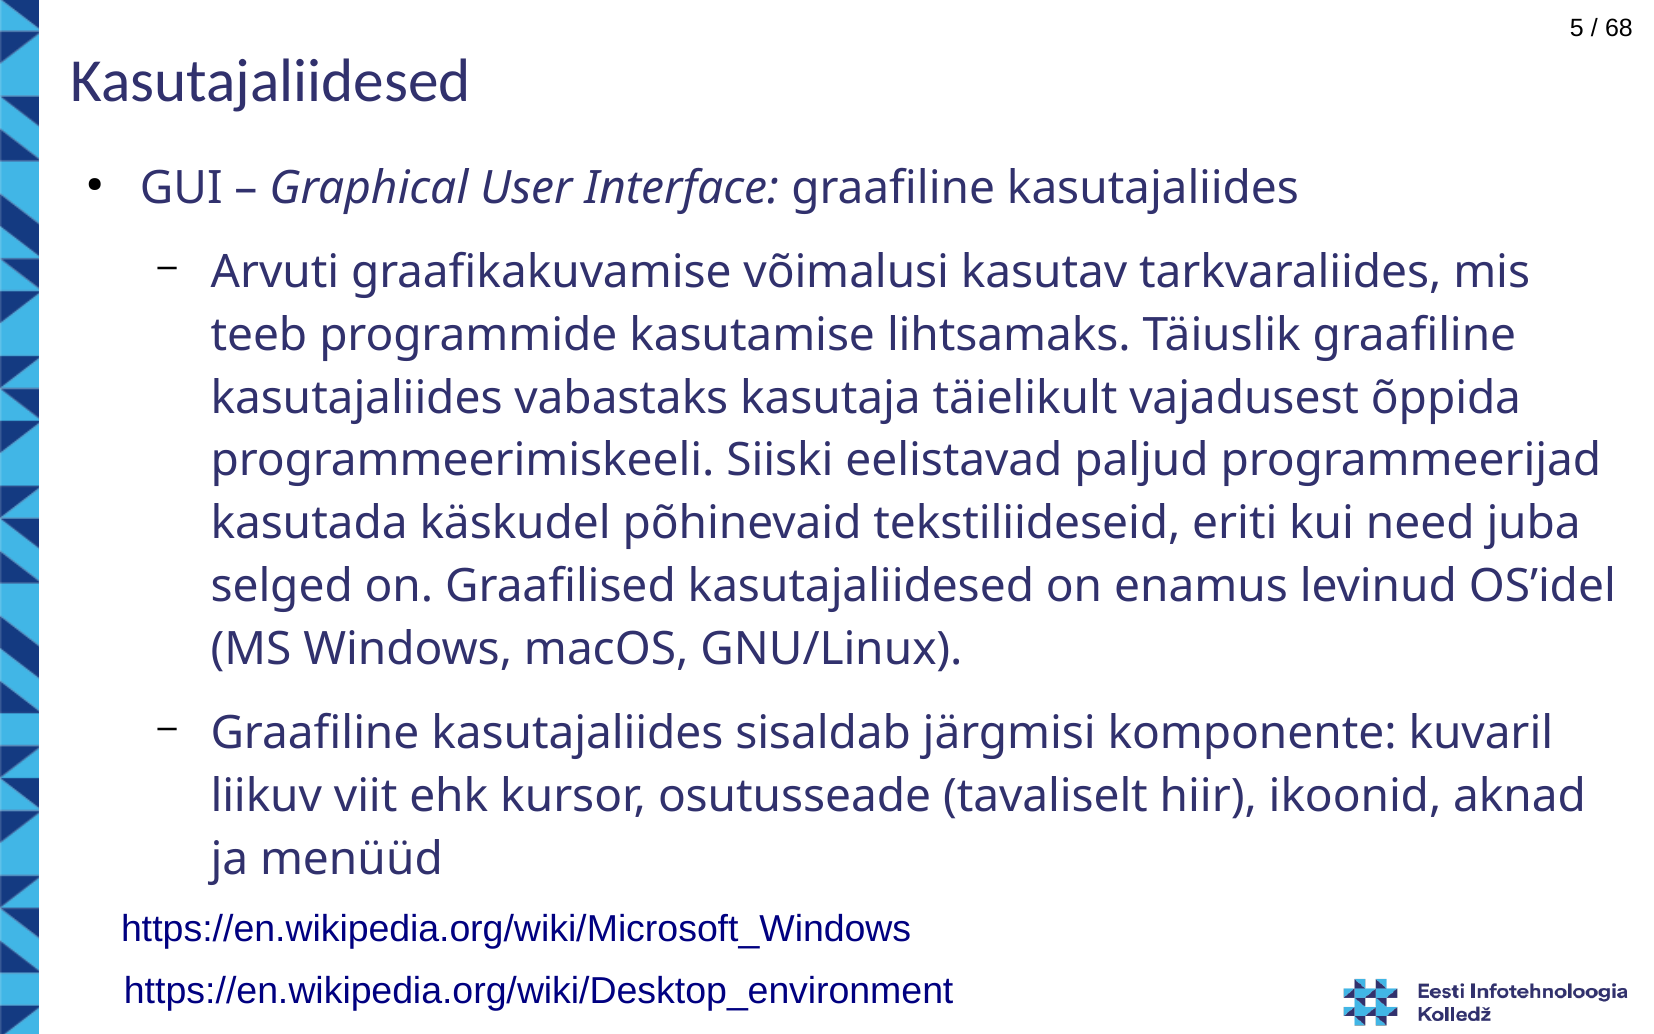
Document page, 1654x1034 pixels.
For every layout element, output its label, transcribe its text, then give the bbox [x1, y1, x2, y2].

text_box https://en.wikipedia.org/wiki/Microsoft_Windows [106, 900, 927, 958]
title Kasutajaliidesed [70, 41, 1630, 130]
text_box https://en.wikipedia.org/wiki/Desktop_environment [109, 962, 969, 1020]
list GUI – Graphical User Interface: graafiline kasutajaliides Arvuti graafikakuvamise võimalusi kasutav tarkvaraliides, mis teeb programmide kasutamise lihtsamaks. Täiuslik graafiline kasutajaliides vabastaks kasutaja täielikult vajadusest õppida programmeerimiskeeli. Siiski eelistavad paljud programmeerijad kasutada käskudel põhinevaid tekstiliideseid, eriti kui need juba selged on. Graafilised kasutajaliidesed on enamus levinud OS’idel (MS Windows, macOS, GNU/Linux). Graafiline kasutajaliides sisaldab järgmisi komponente: kuvaril liikuv viit ehk kursor, osutusseade (tavaliselt hiir), ikoonid, aknad ja menüüd [68, 153, 1630, 957]
